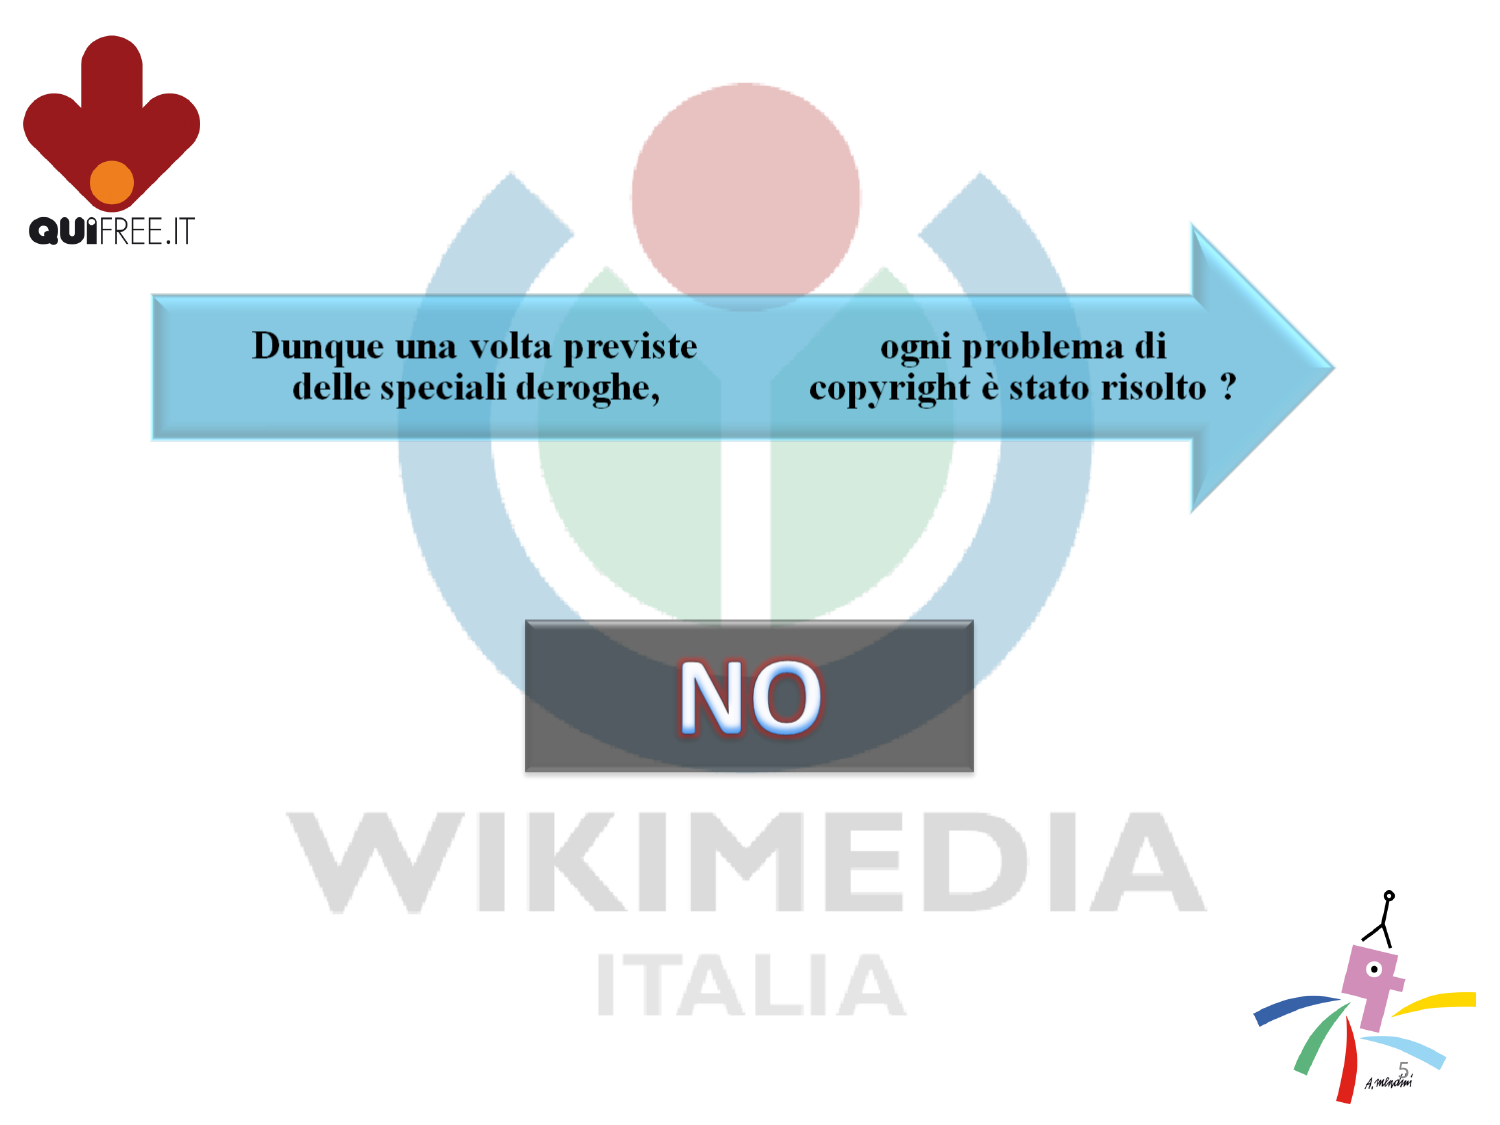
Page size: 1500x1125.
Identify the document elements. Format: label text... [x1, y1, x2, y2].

picture [0, 1, 1500, 1124]
text_box <numero> [1074, 1042, 1426, 1103]
